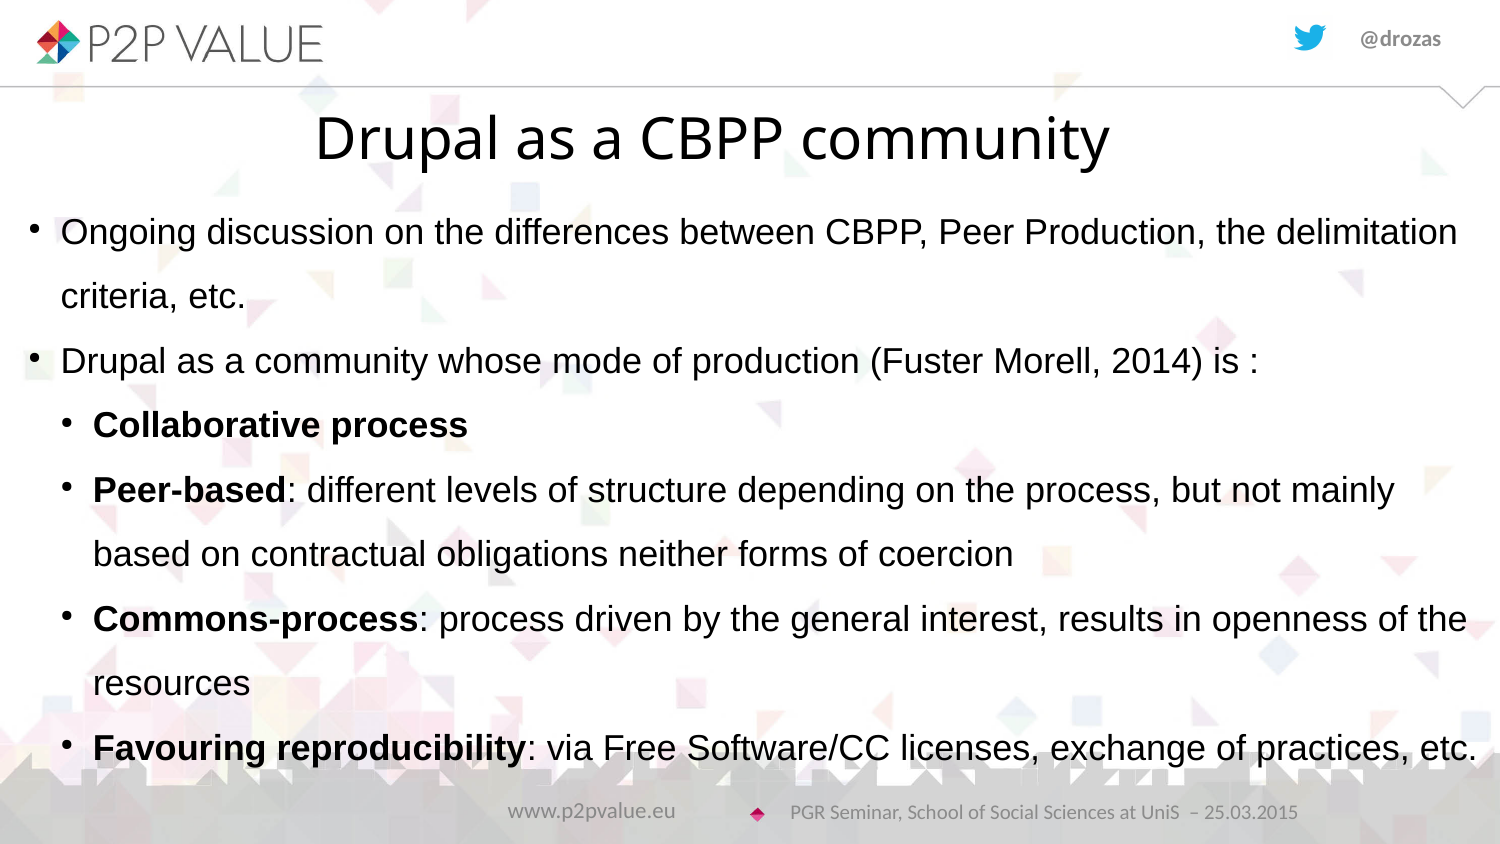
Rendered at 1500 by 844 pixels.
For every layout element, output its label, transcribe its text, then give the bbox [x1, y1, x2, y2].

title Drupal as a CBPP community [60, 92, 1366, 180]
text_box www.p2pvalue.eu [501, 789, 720, 829]
subtitle Ongoing discussion on the differences between CBPP, Peer Production, the delimitation criteria, etc. Drupal as a community whose mode of production (Fuster Morell, 2014) is : Collaborative process Peer-based: different levels of structure depending on the process, but not mainly based on contractual obligations neither forms of coercion Commons-process: process driven by the general interest, results in openness of the resources Favouring reproducibility: via Free Software/CC licenses, exchange of practices, etc. [15, 180, 1496, 796]
text_box PGR Seminar, School of Social Sciences at UniS – 25.03.2015 [777, 788, 1470, 834]
text_box @drozas [1333, 15, 1455, 60]
picture [0, 0, 1500, 844]
